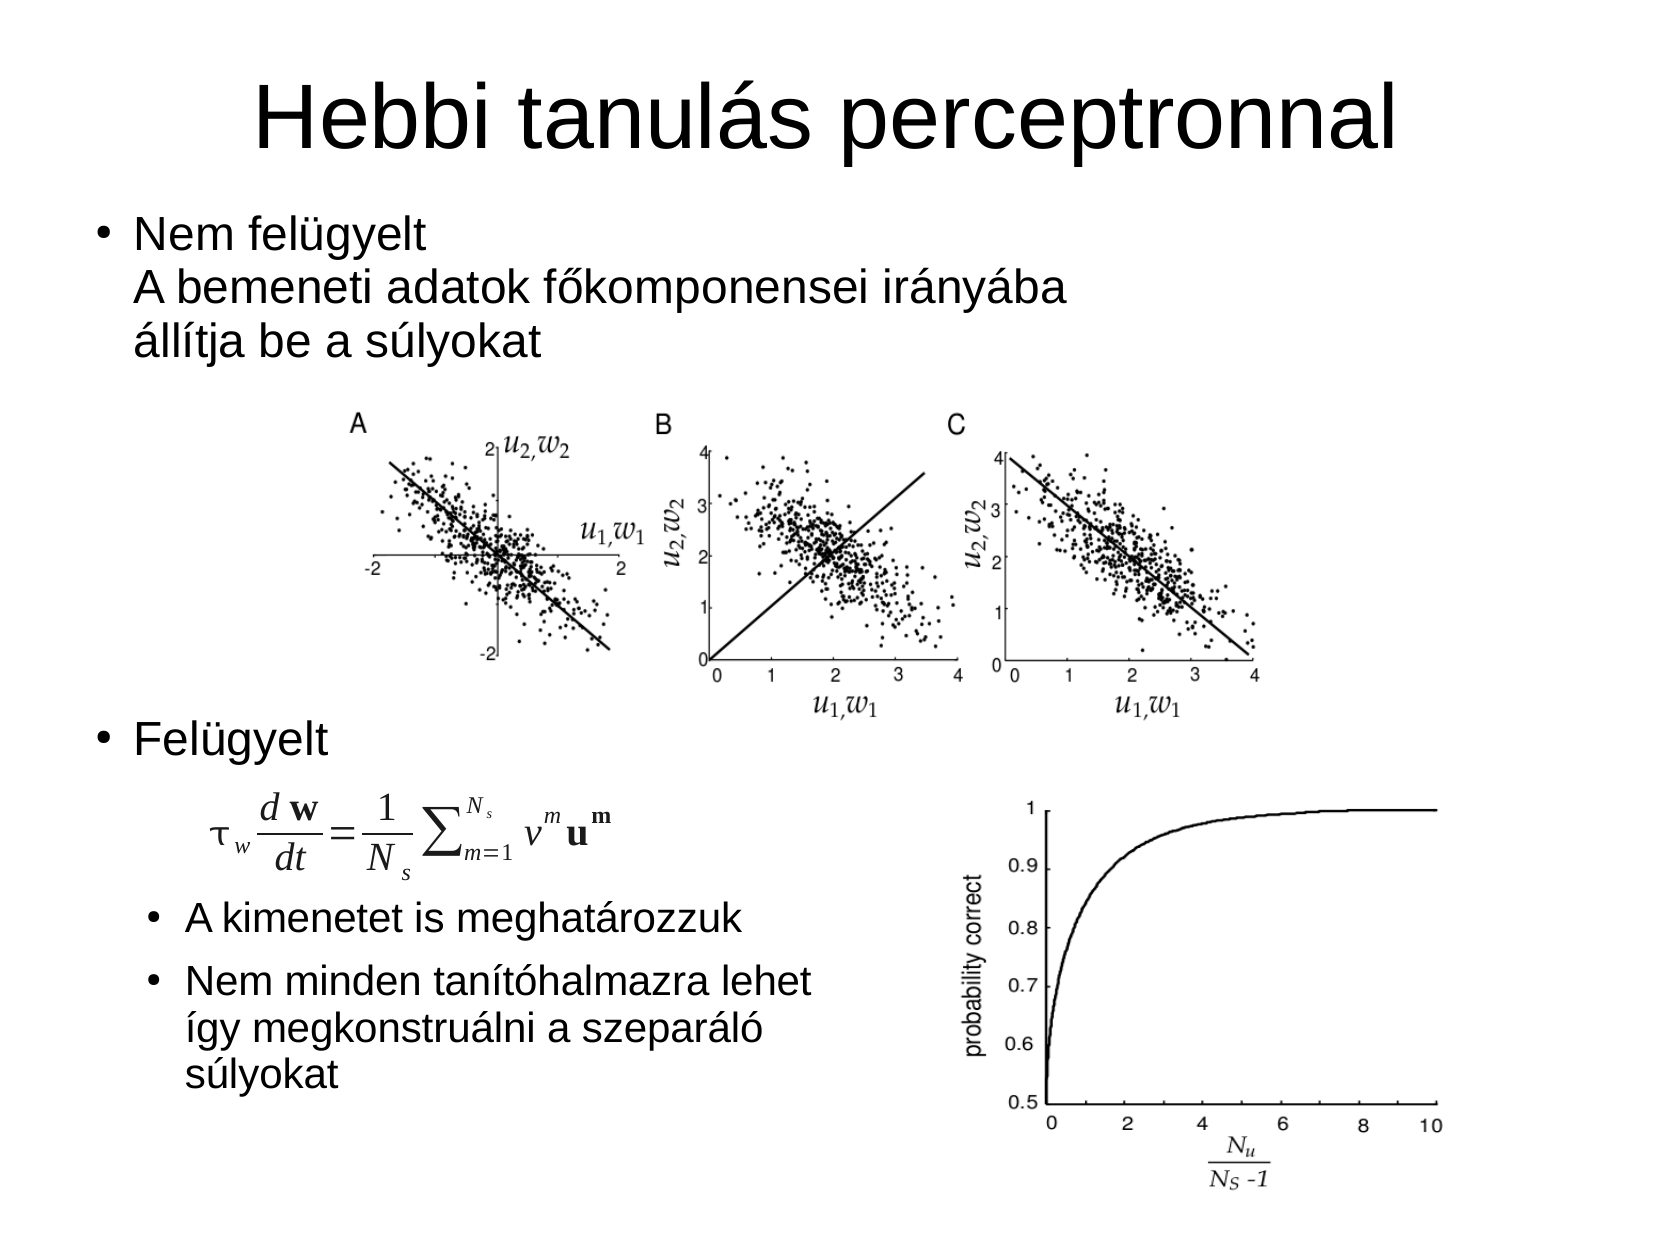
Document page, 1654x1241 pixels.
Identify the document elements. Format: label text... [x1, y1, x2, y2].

title Hebbi tanulás perceptronnal [82, 56, 1571, 178]
chart [199, 785, 621, 886]
picture [893, 767, 1536, 1211]
list Nem felügyelt A bemeneti adatok főkomponensei irányába állítja be a súlyokat Felügyelt A kimenetet is meghatározzuk Nem minden tanítóhalmazra lehet így megkonstruálni a szeparáló súlyokat [82, 206, 1571, 1109]
